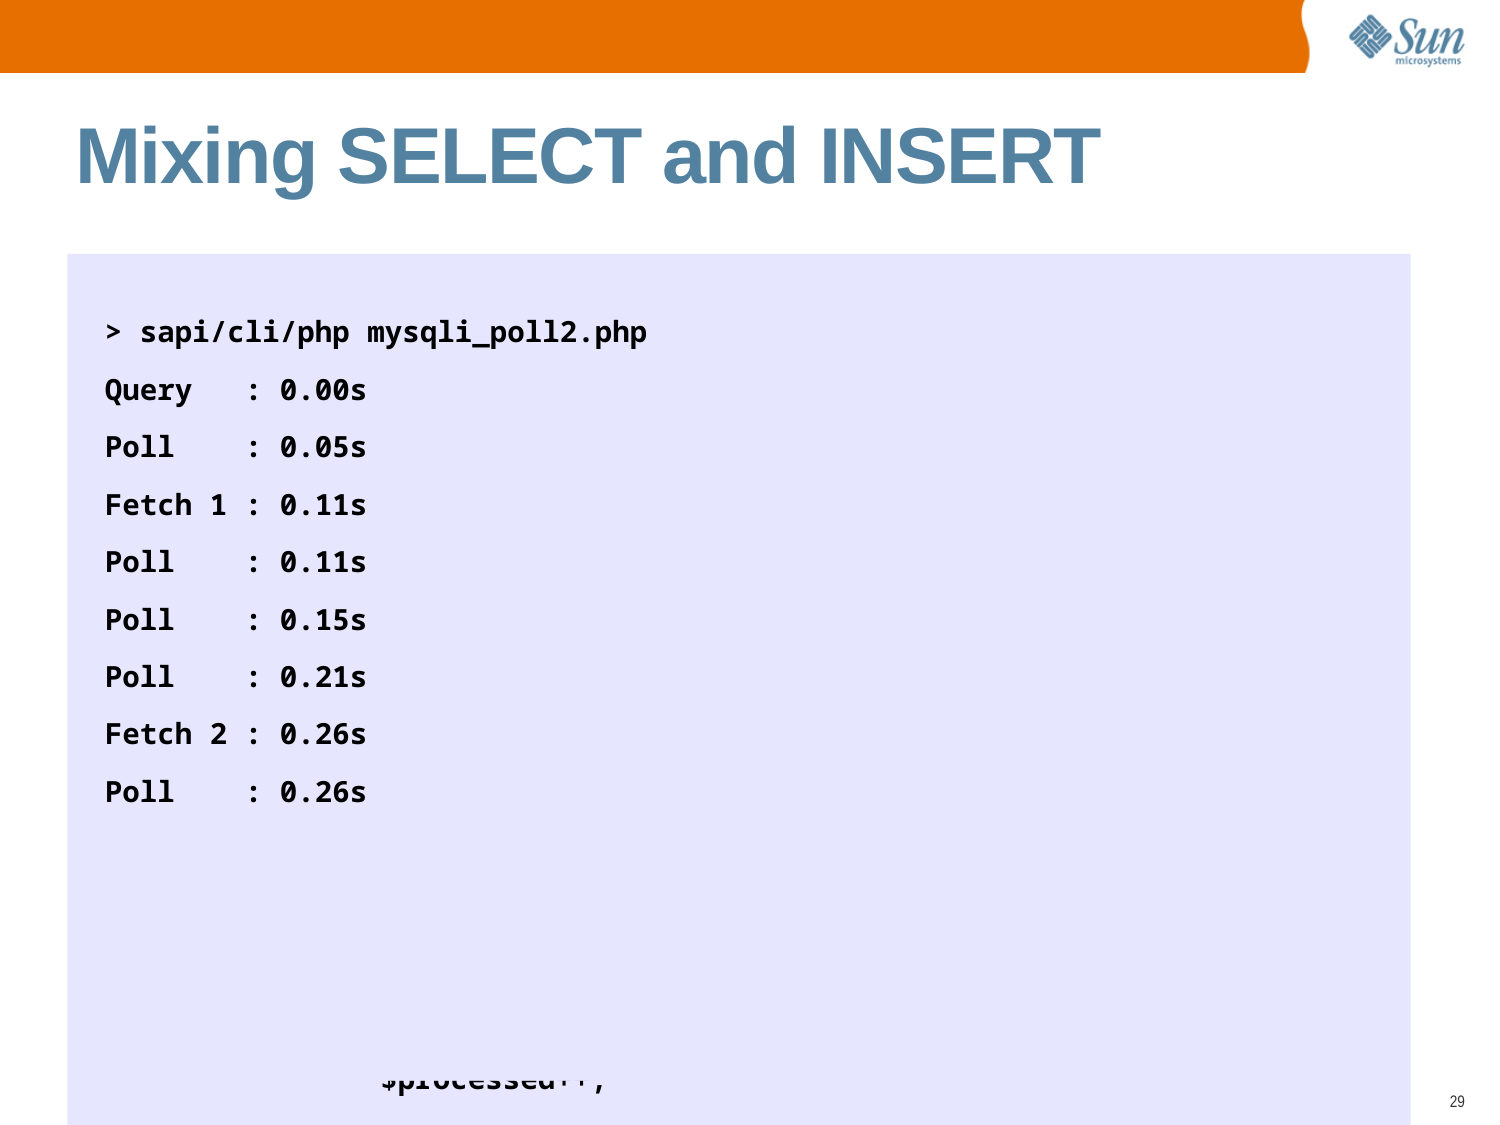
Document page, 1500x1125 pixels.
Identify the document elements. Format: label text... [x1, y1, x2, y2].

text_box > sapi/cli/php mysqli_poll2.php Query : 0.00s Poll : 0.05s Fetch 1 : 0.11s Poll : 0.11s Poll : 0.15s Poll : 0.21s Fetch 2 : 0.26s Poll : 0.26s [69, 254, 1407, 1081]
title Mixing SELECT and INSERT [75, 119, 1437, 224]
picture [0, 0, 1500, 73]
text_box $m1 = mysqli_connect('host', 'user', 'passwd', 'database'); $m2 = mysqli_connect('host', 'user', 'passwd', 'database'); mysqli_query($m1, 'SELECT SLEEP(0.10)', MYSQLI_ASYNC); mysqli_query($m2, 'INSERT INTO users(id) VALUES (100)', MYSQLI_ASYNC); while ($processed < 2) { $links = array($m1, $m2); if (mysqli_poll($links, array(), array(), 0, 50000)) { foreach ($links as $link) if (is_object($res = mysqli_reap_async_query($link))) { $processed++; mysqli_free_result($res); } else { $processed++; } } } [67, 253, 1411, 1082]
